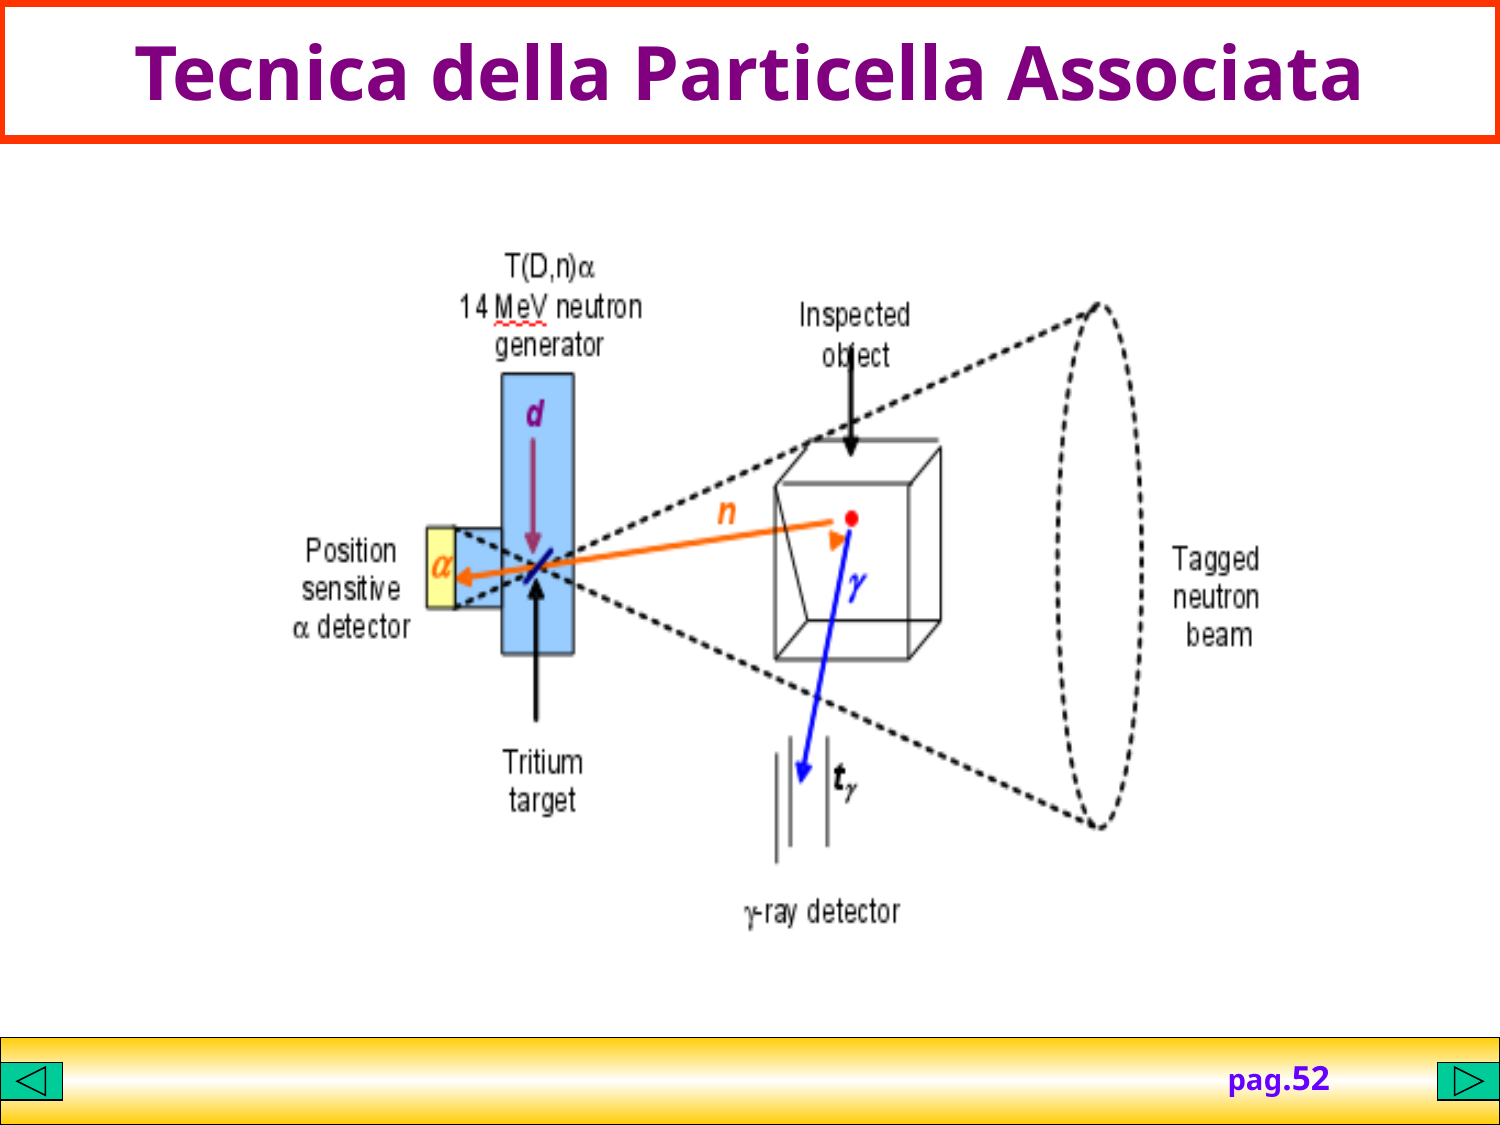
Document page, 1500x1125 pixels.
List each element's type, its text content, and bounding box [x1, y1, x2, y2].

picture [264, 224, 1331, 968]
title Tecnica della Particella Associata [0, 2, 1500, 140]
